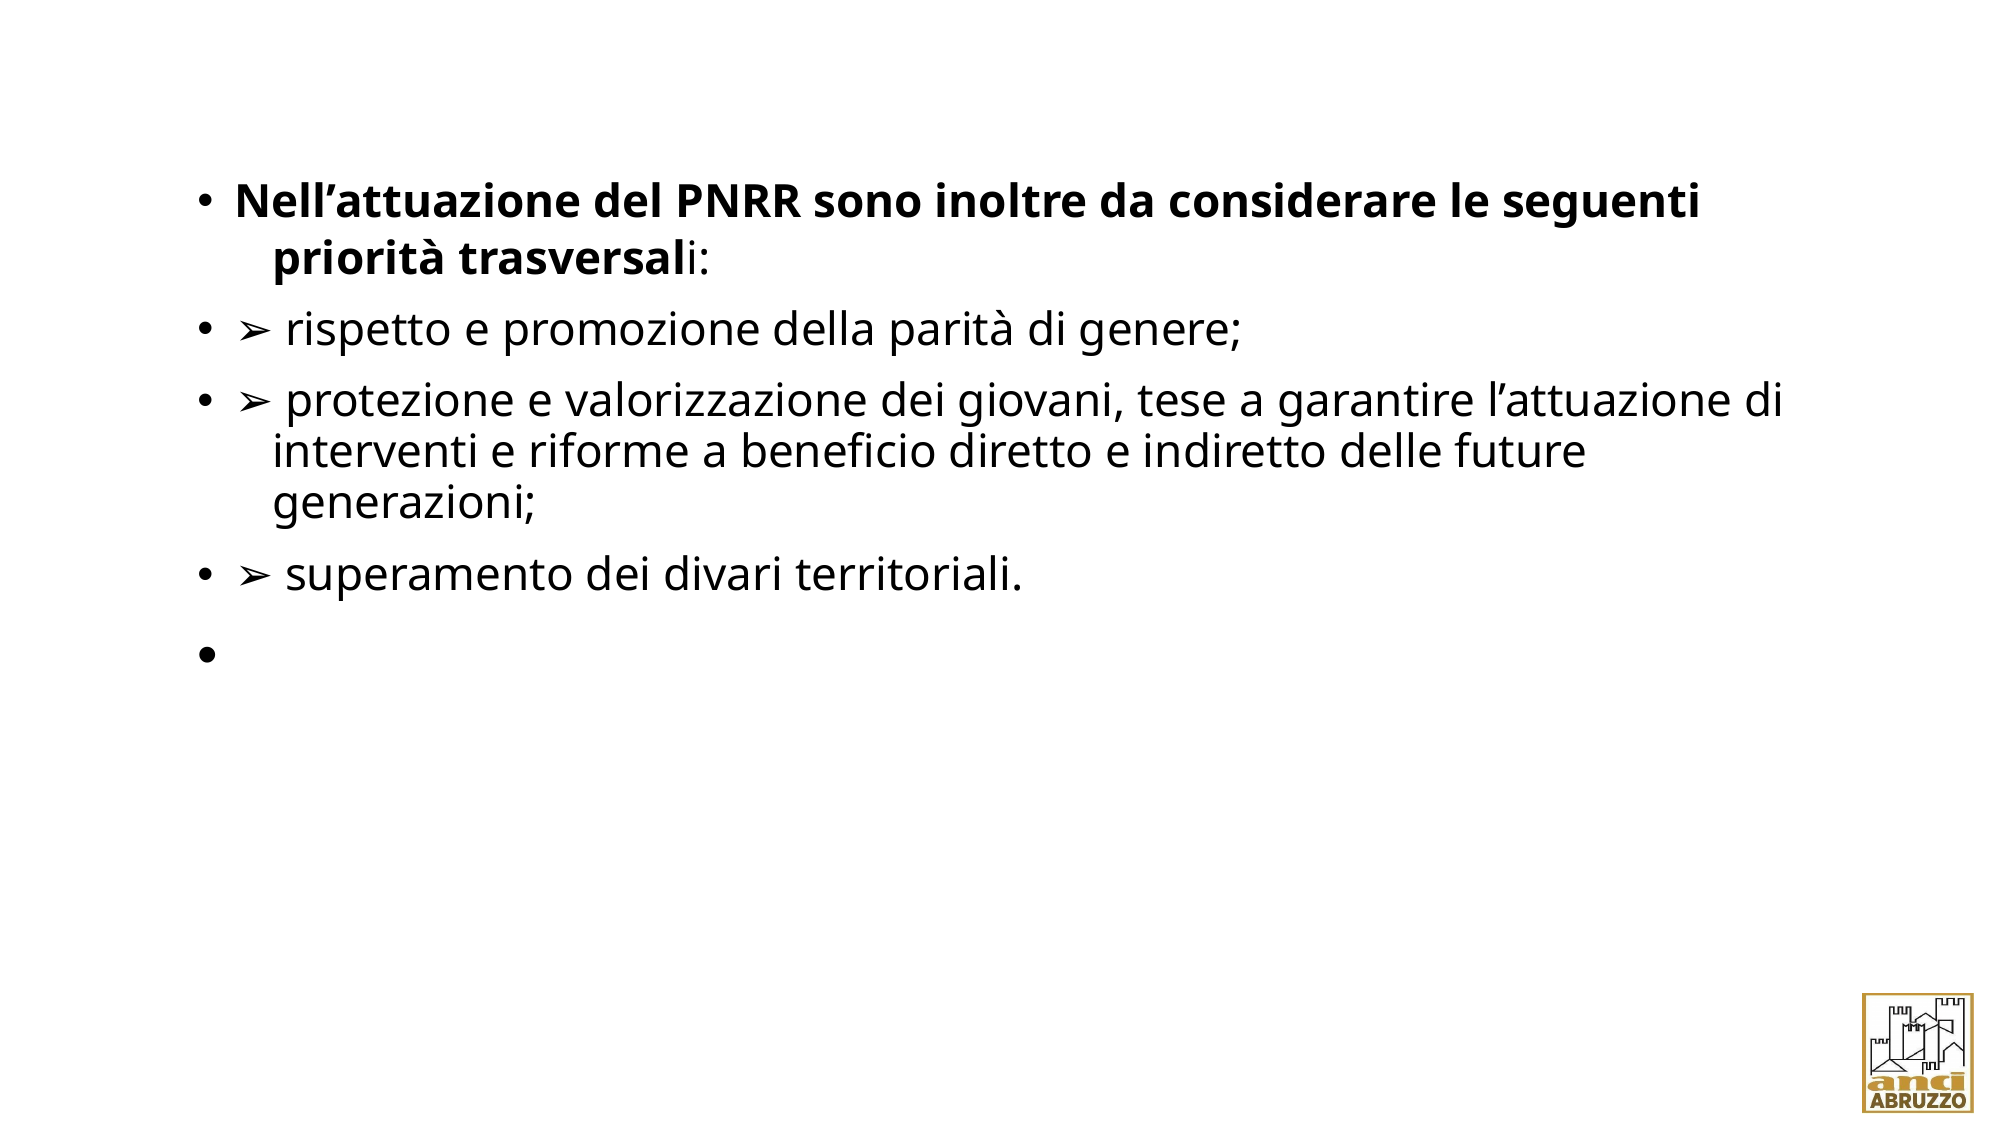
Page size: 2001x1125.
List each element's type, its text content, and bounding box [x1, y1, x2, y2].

list Nell’attuazione del PNRR sono inoltre da considerare le seguenti priorità trasversali: ➢ rispetto e promozione della parità di genere; ➢ protezione e valorizzazione dei giovani, tese a garantire l’attuazione di interventi e riforme a beneficio diretto e indiretto delle future generazioni; ➢ superamento dei divari territoriali. [182, 162, 1875, 862]
